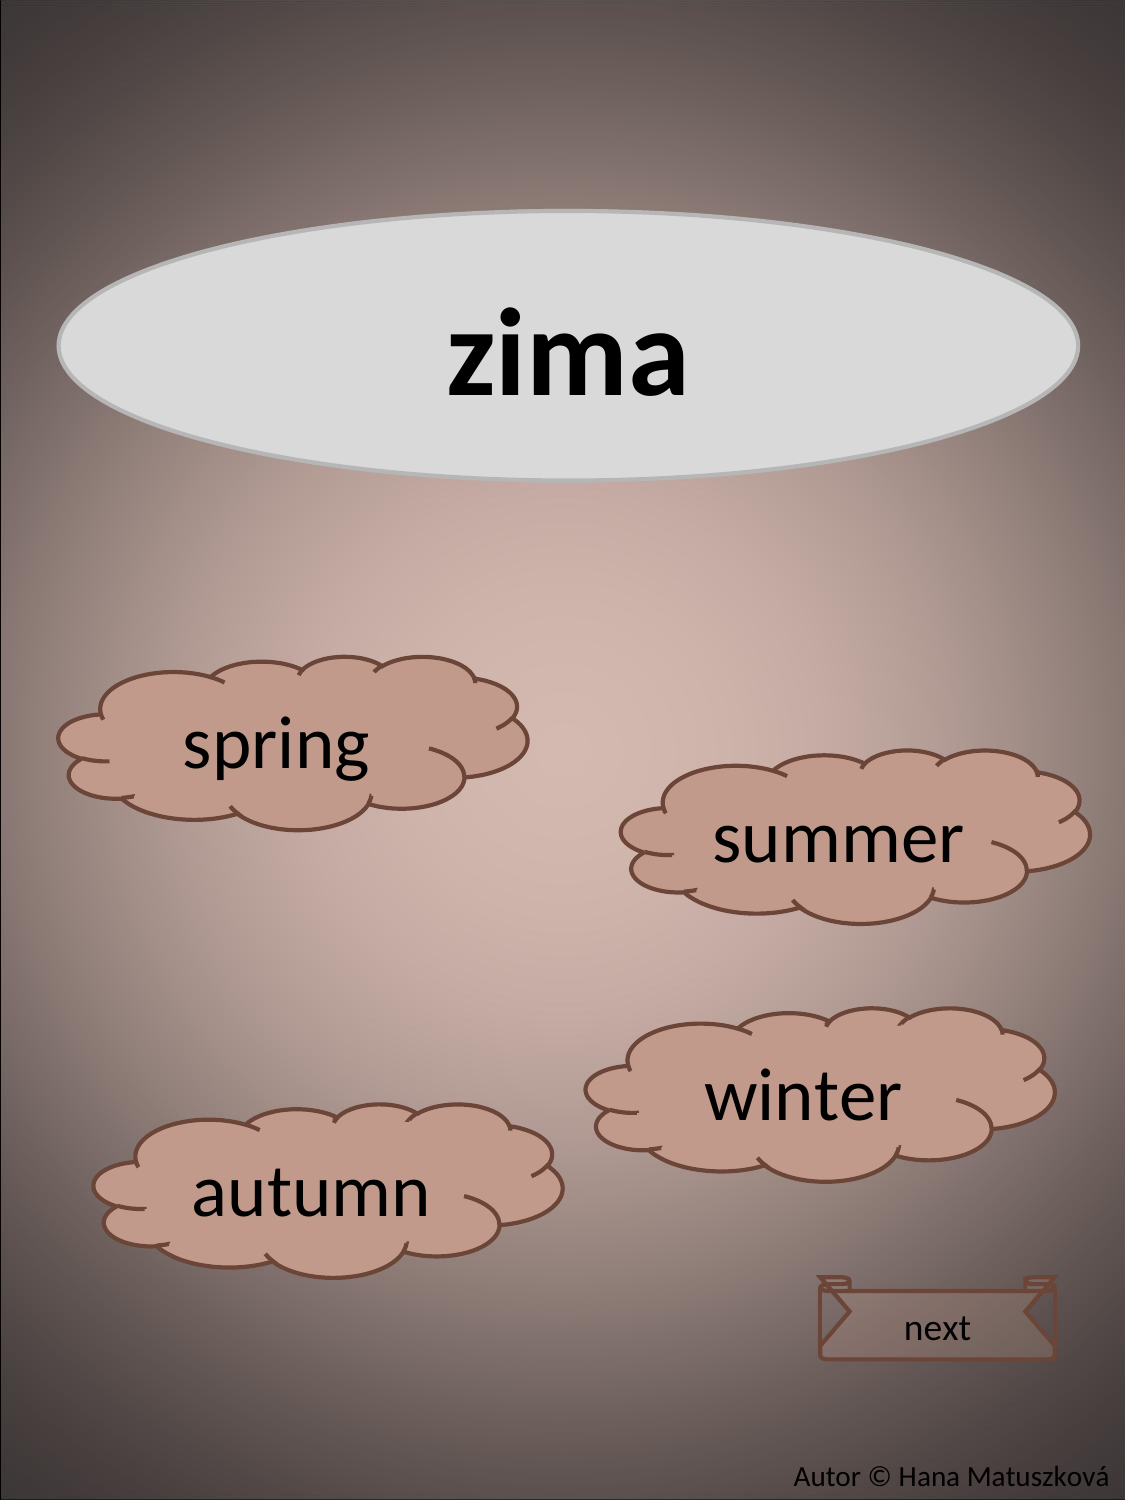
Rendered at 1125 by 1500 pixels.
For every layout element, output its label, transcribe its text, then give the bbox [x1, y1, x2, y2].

text_box zima [58, 210, 1079, 481]
text_box summer [620, 750, 1091, 924]
picture [0, 0, 1125, 1500]
text_box spring [58, 656, 528, 831]
text_box Autor © Hana Matuszková [778, 1449, 1125, 1500]
text_box winter [585, 1008, 1055, 1182]
text_box next [820, 1277, 1055, 1360]
text_box autumn [93, 1104, 563, 1278]
